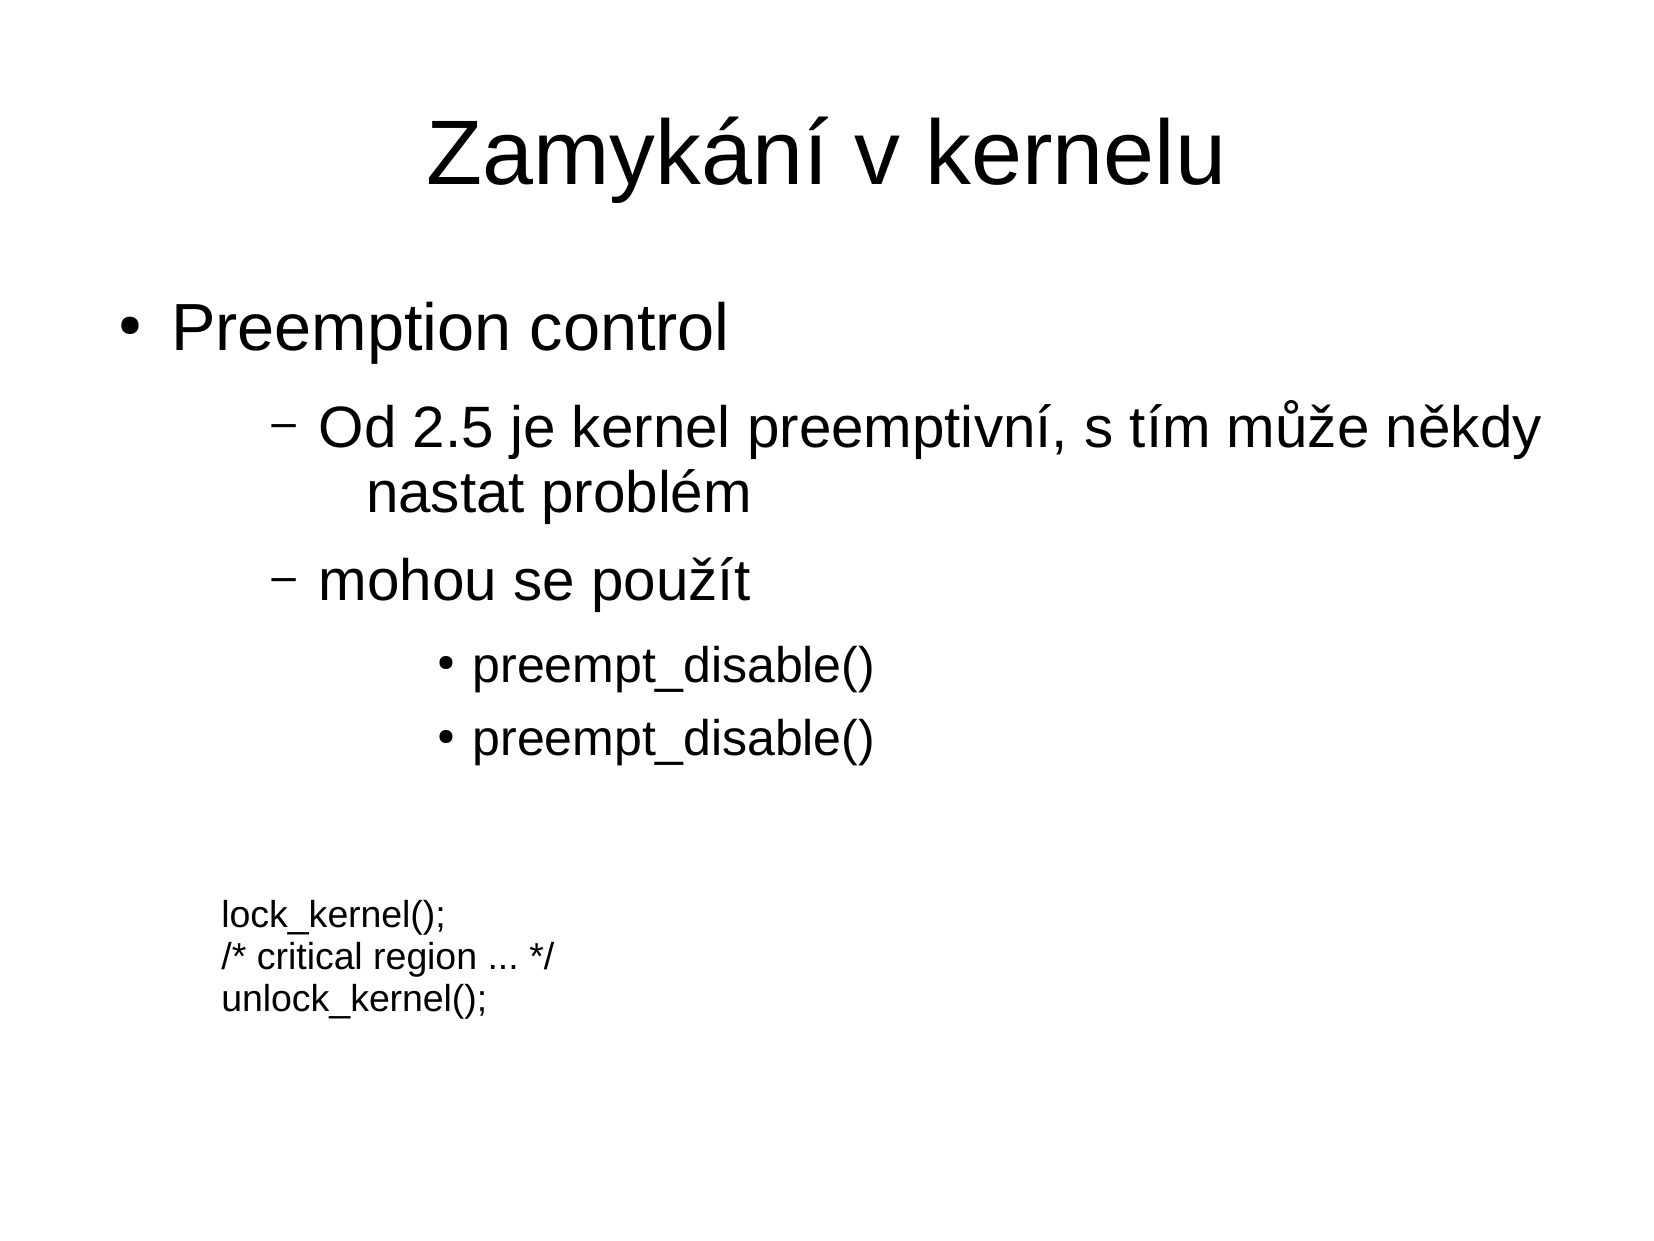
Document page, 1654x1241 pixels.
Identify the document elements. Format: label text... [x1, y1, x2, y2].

title Zamykání v kernelu [82, 49, 1571, 257]
text_box lock_kernel(); /* critical region ... */ unlock_kernel(); [206, 885, 1447, 1027]
list Preemption control Od 2.5 je kernel preemptivní, s tím může někdy nastat problém mohou se použít preempt_disable() preempt_disable() [82, 290, 1571, 1109]
text_box [29, 649, 1182, 779]
